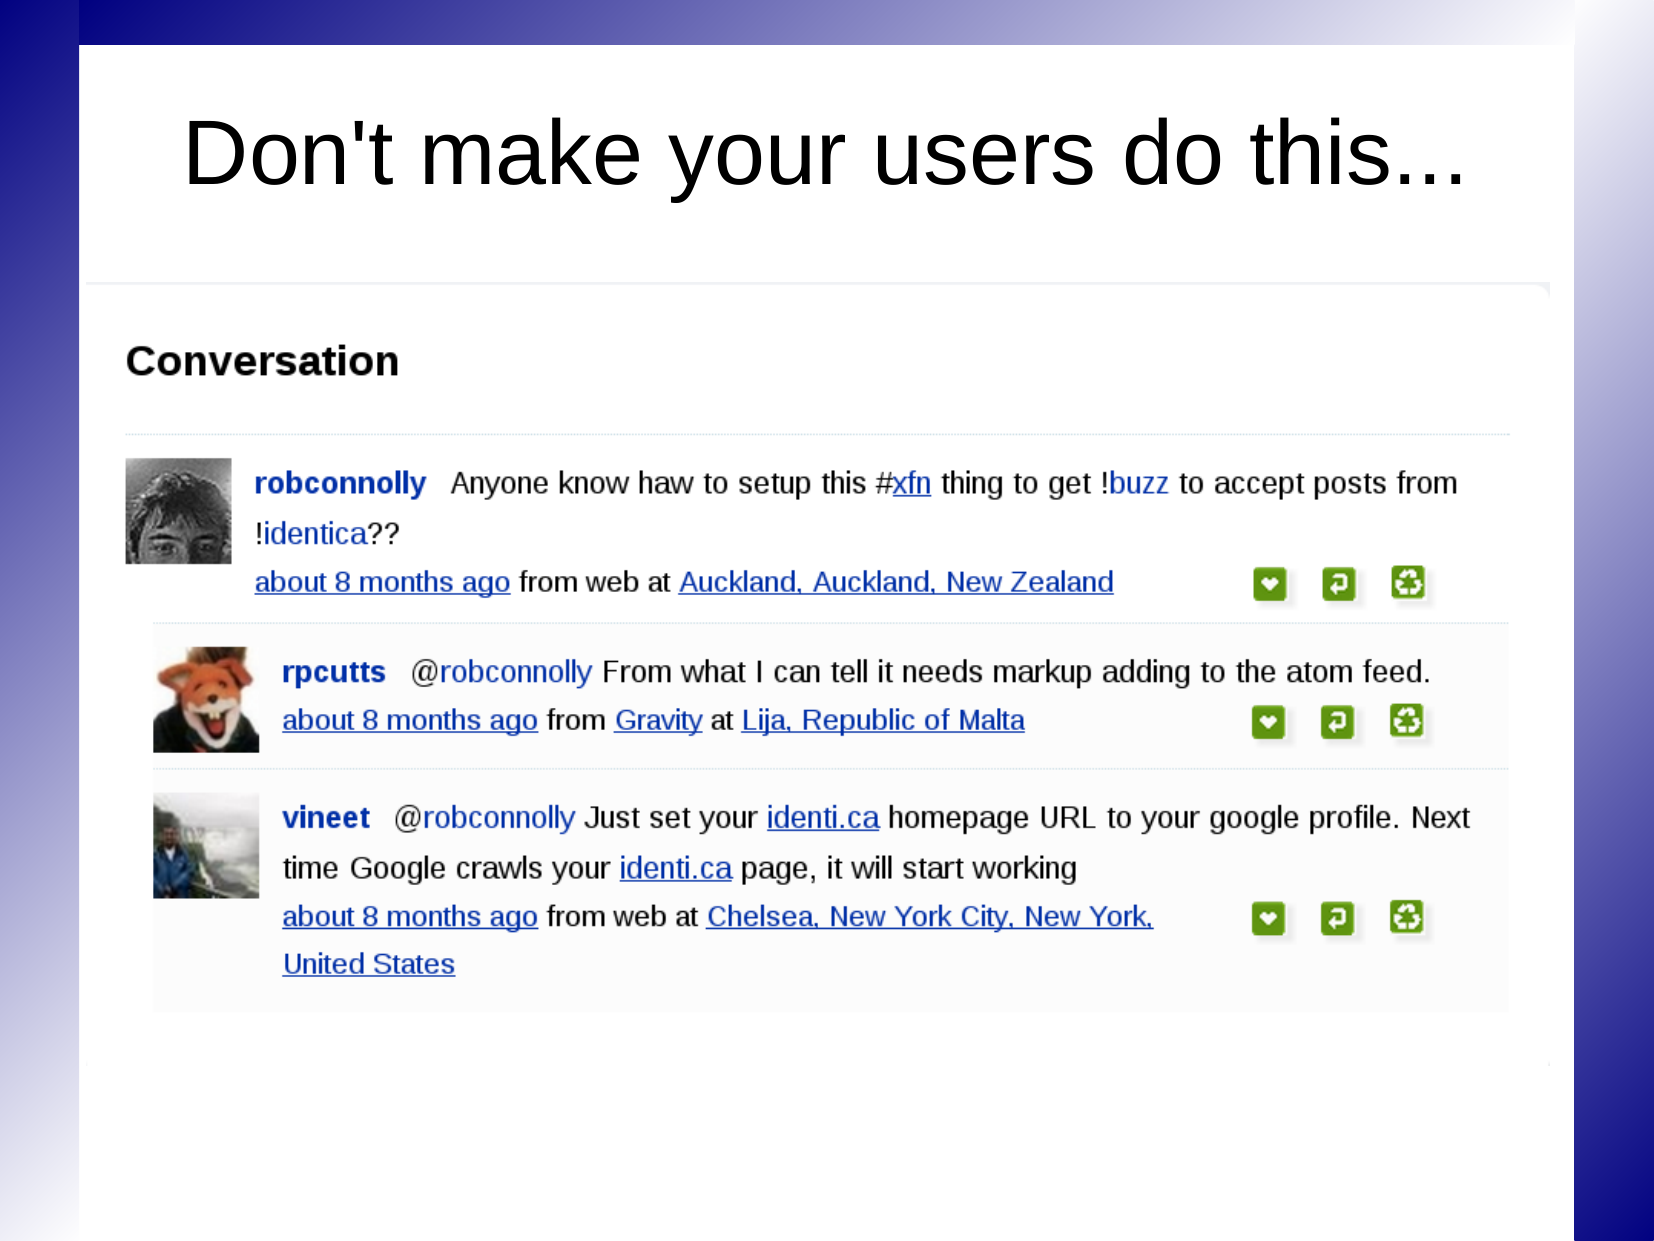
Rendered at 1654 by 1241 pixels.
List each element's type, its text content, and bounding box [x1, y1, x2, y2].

title Don't make your users do this... [82, 49, 1571, 257]
picture [86, 282, 1550, 1066]
